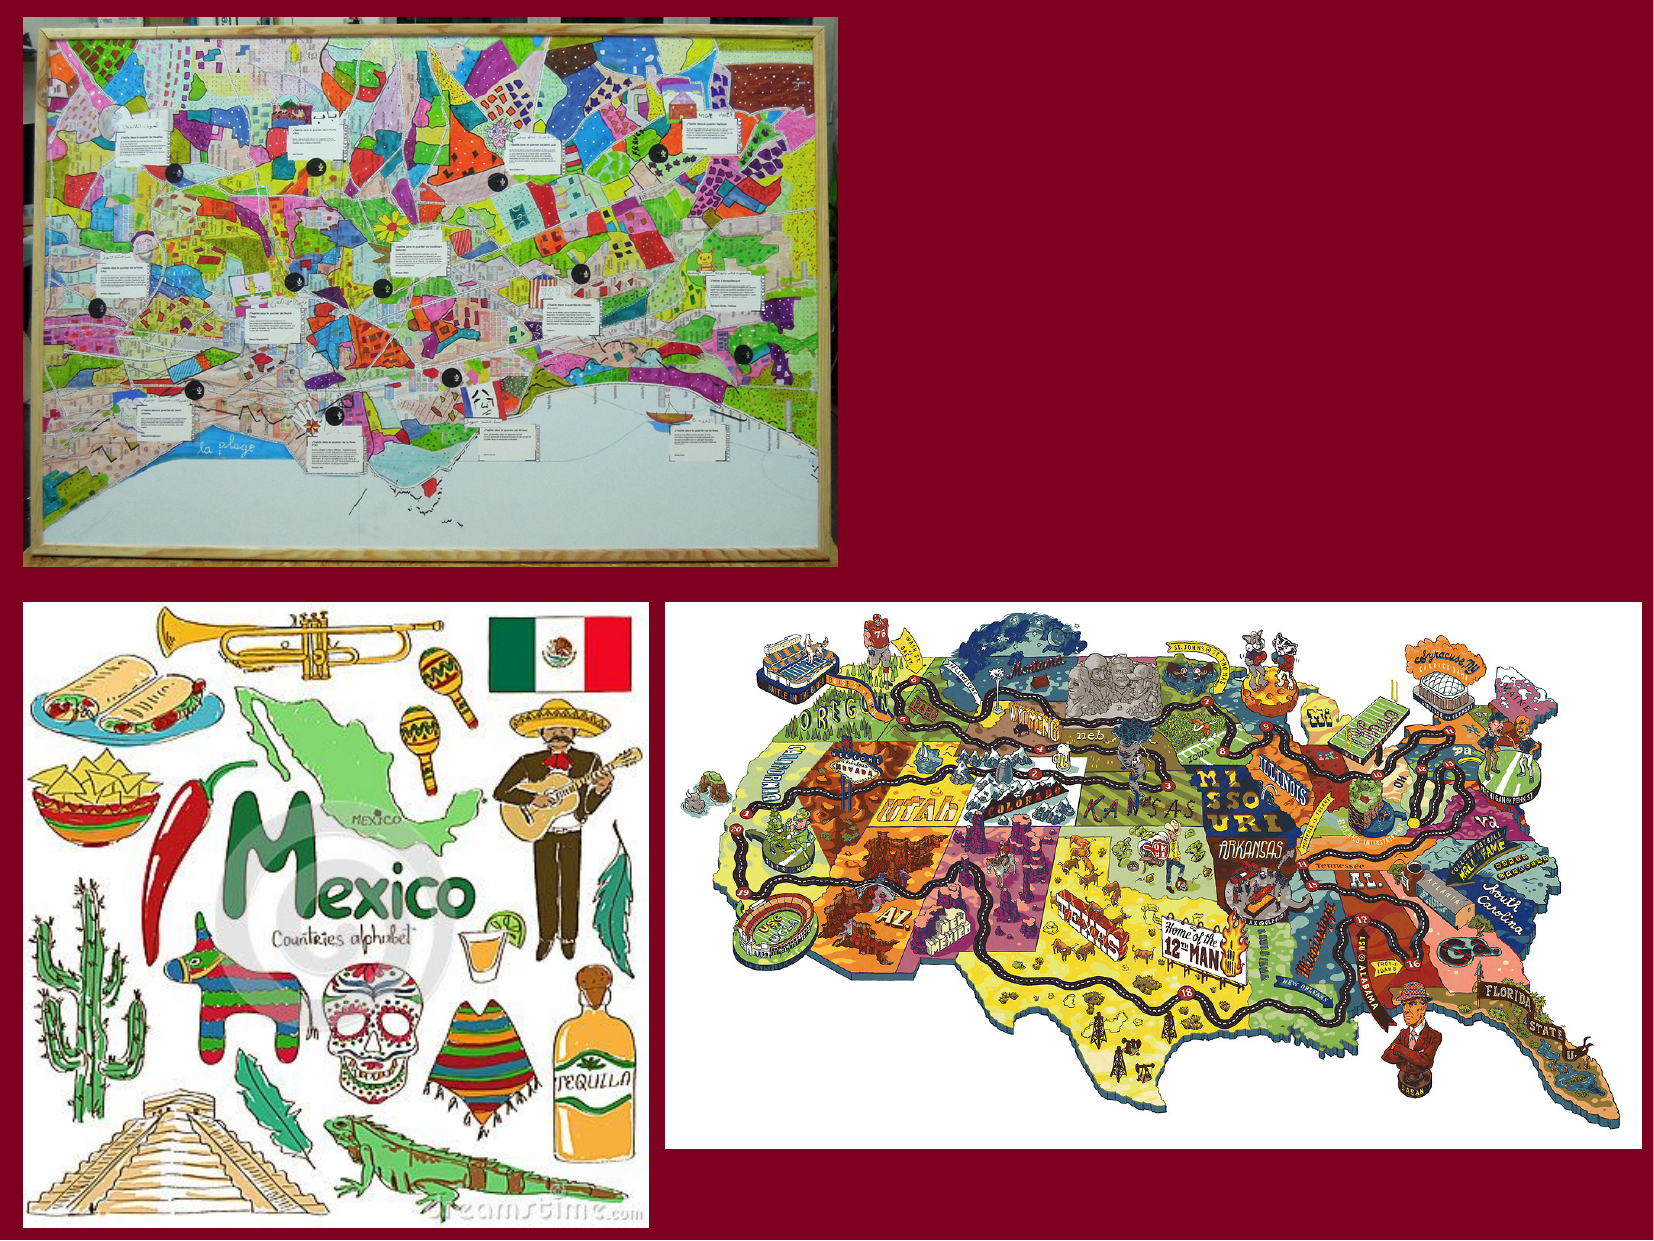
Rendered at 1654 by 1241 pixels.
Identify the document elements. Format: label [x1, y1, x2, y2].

picture [23, 602, 649, 1228]
picture [665, 602, 1642, 1149]
picture [23, 17, 838, 567]
